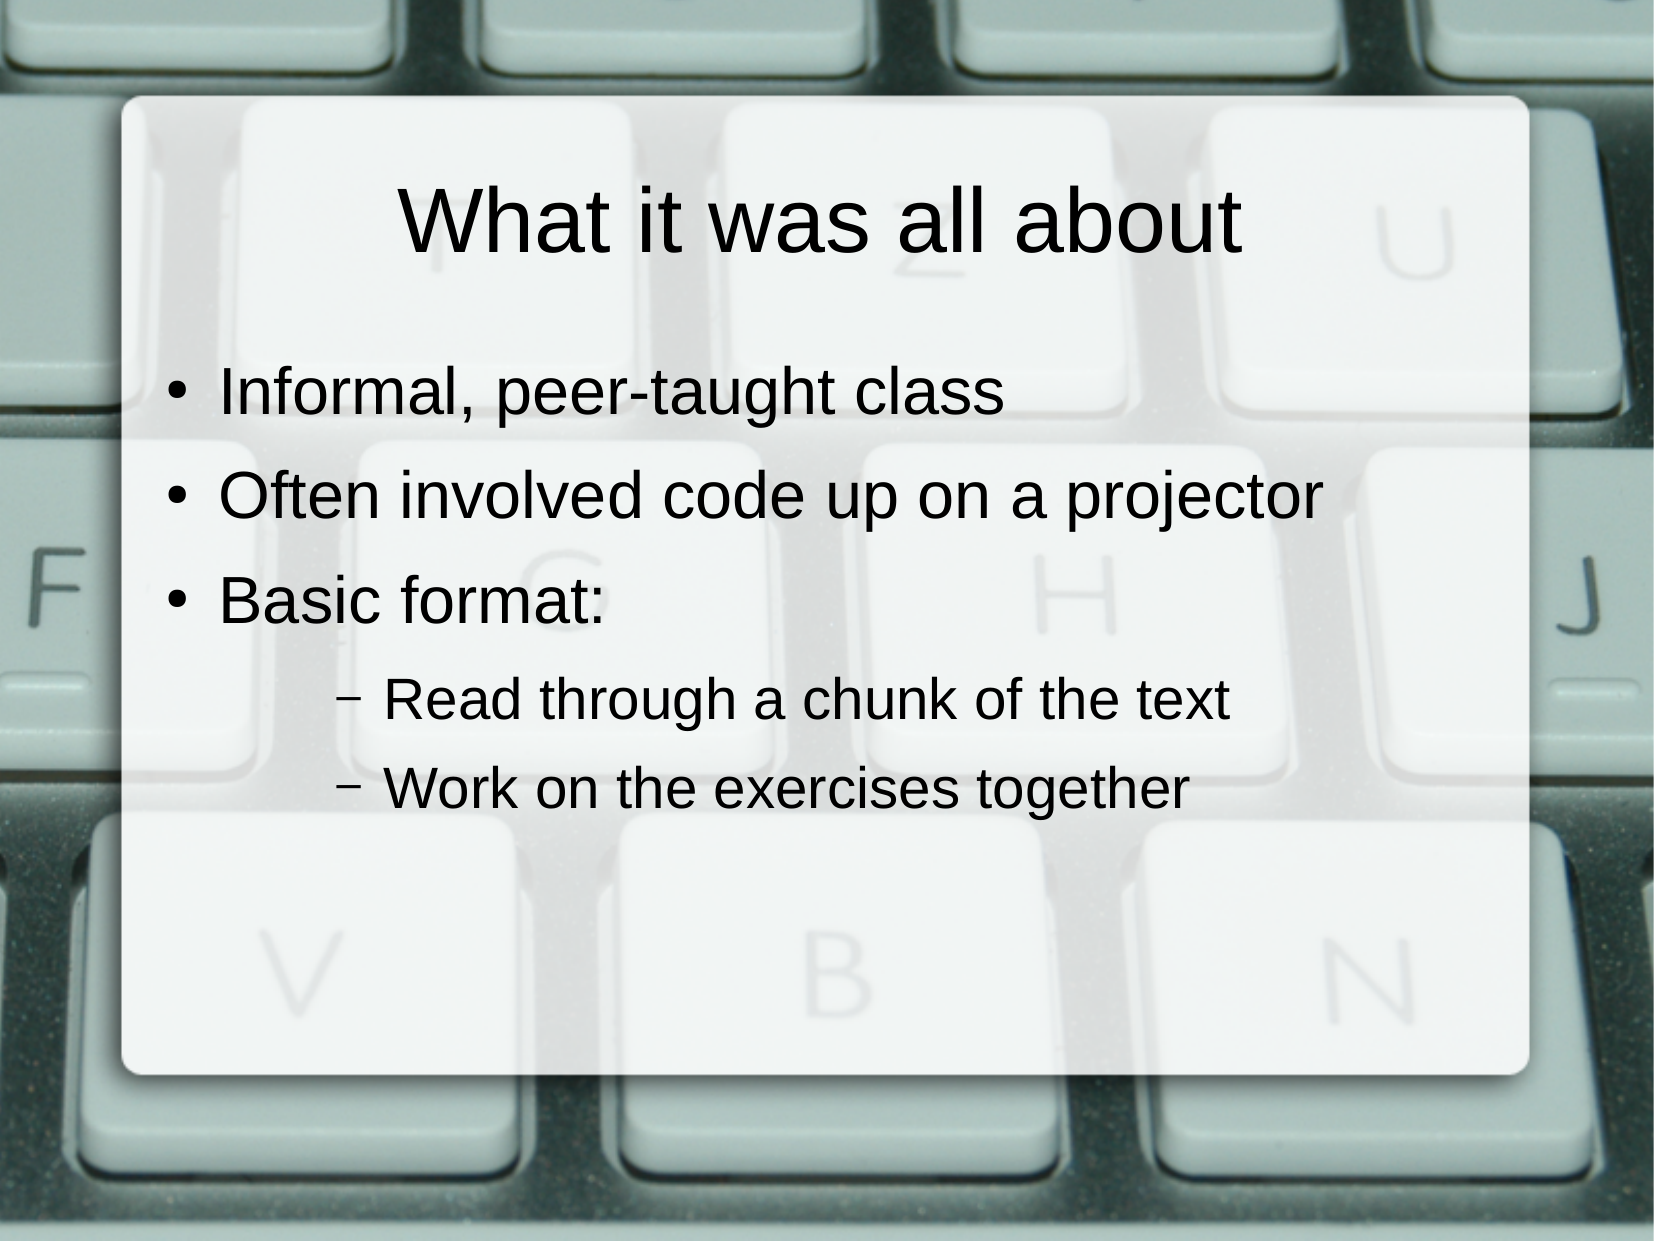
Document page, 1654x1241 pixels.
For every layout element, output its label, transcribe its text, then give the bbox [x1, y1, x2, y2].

title What it was all about [135, 125, 1506, 318]
picture [0, 0, 1654, 1241]
list Informal, peer-taught class Often involved code up on a projector Basic format: Read through a chunk of the text Work on the exercises together [147, 354, 1506, 1159]
